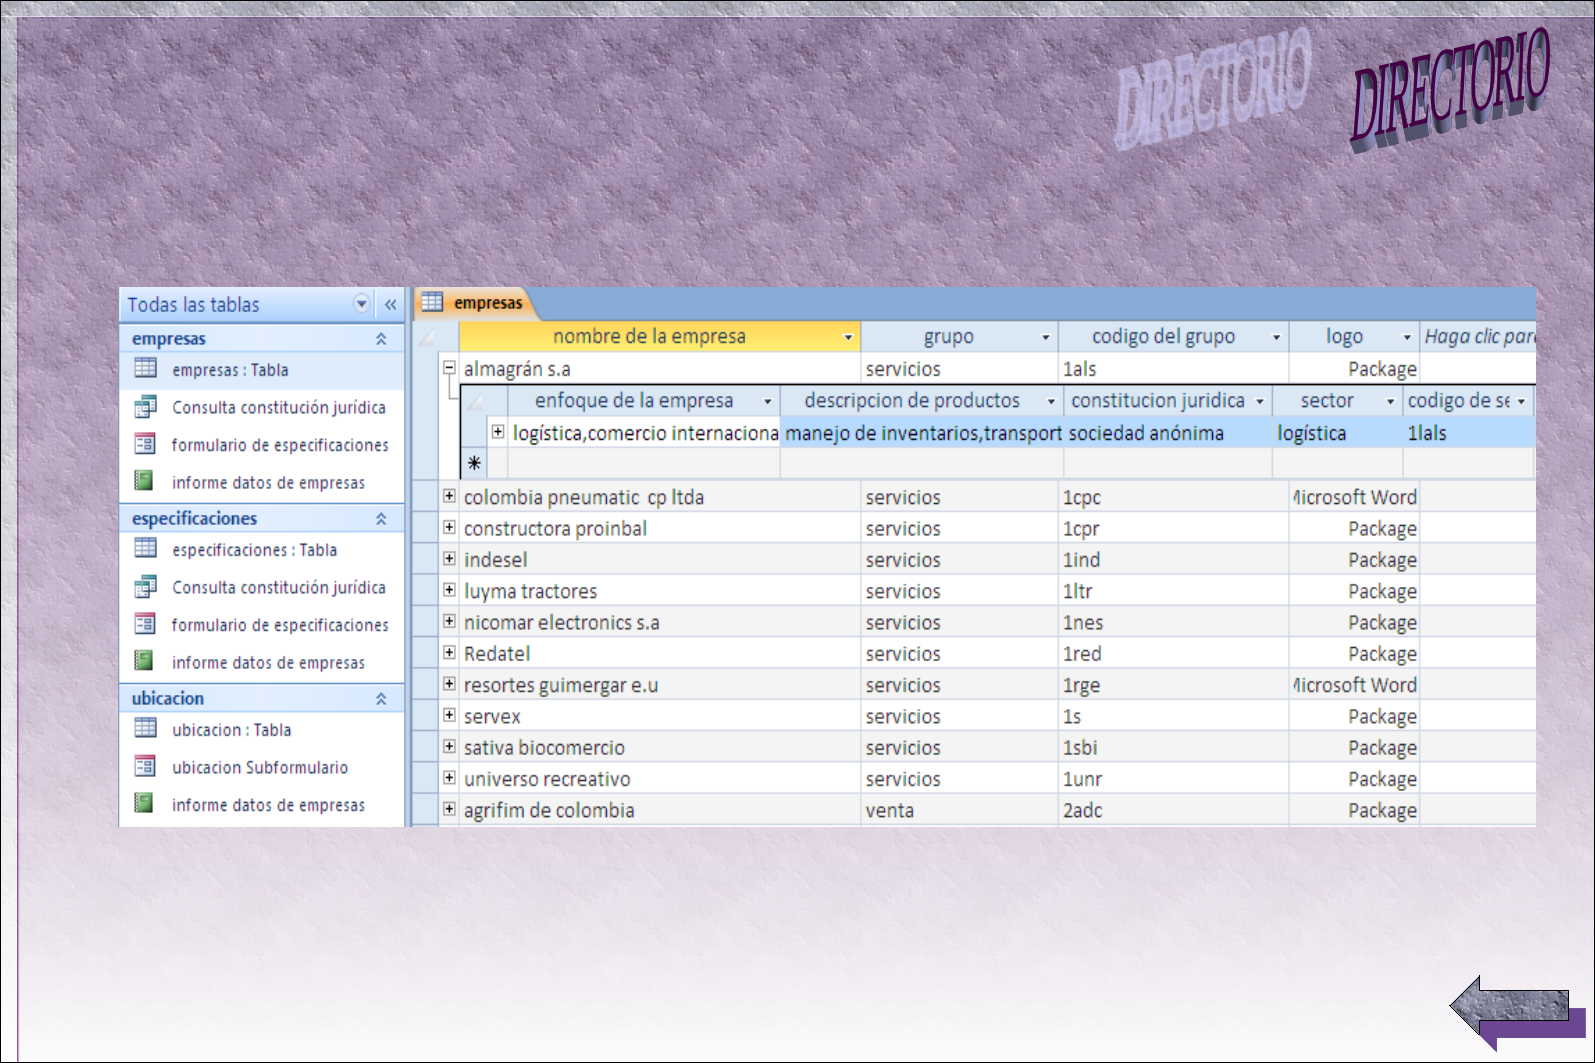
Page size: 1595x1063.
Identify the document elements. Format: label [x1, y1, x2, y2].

text_box [1449, 975, 1569, 1035]
picture [118, 287, 1536, 827]
